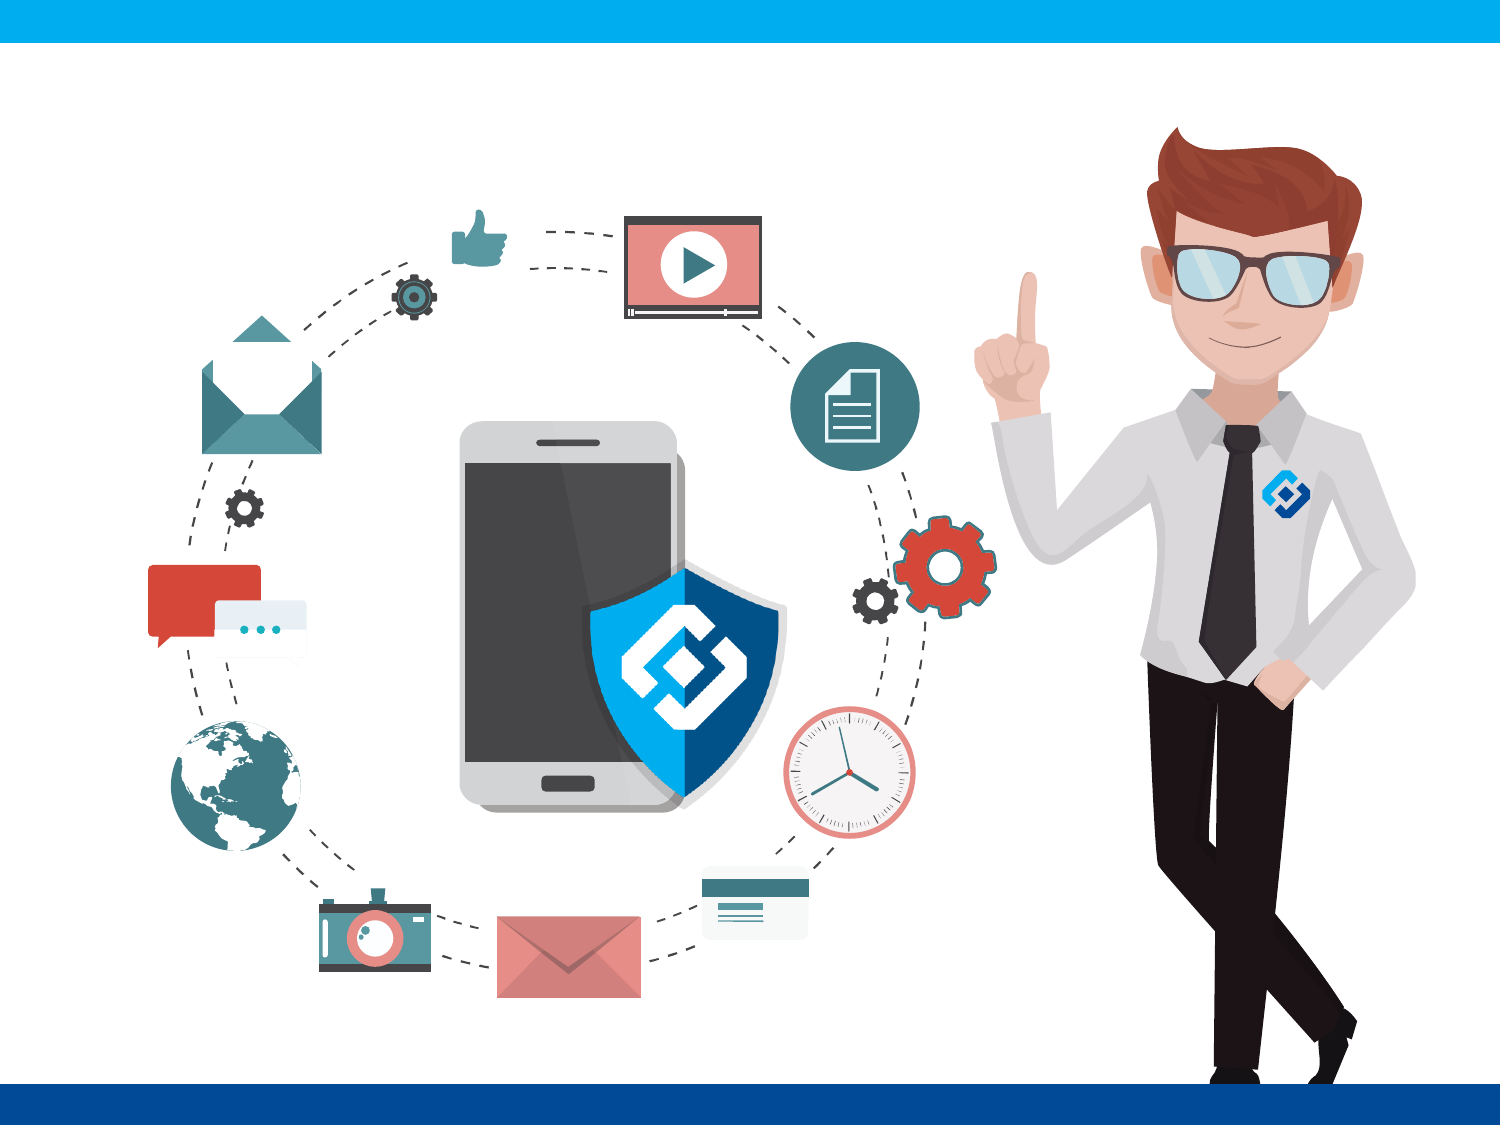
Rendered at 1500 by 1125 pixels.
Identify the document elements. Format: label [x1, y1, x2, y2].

text_box [0, 0, 1500, 43]
picture [147, 126, 1416, 1084]
text_box [0, 1084, 1500, 1125]
